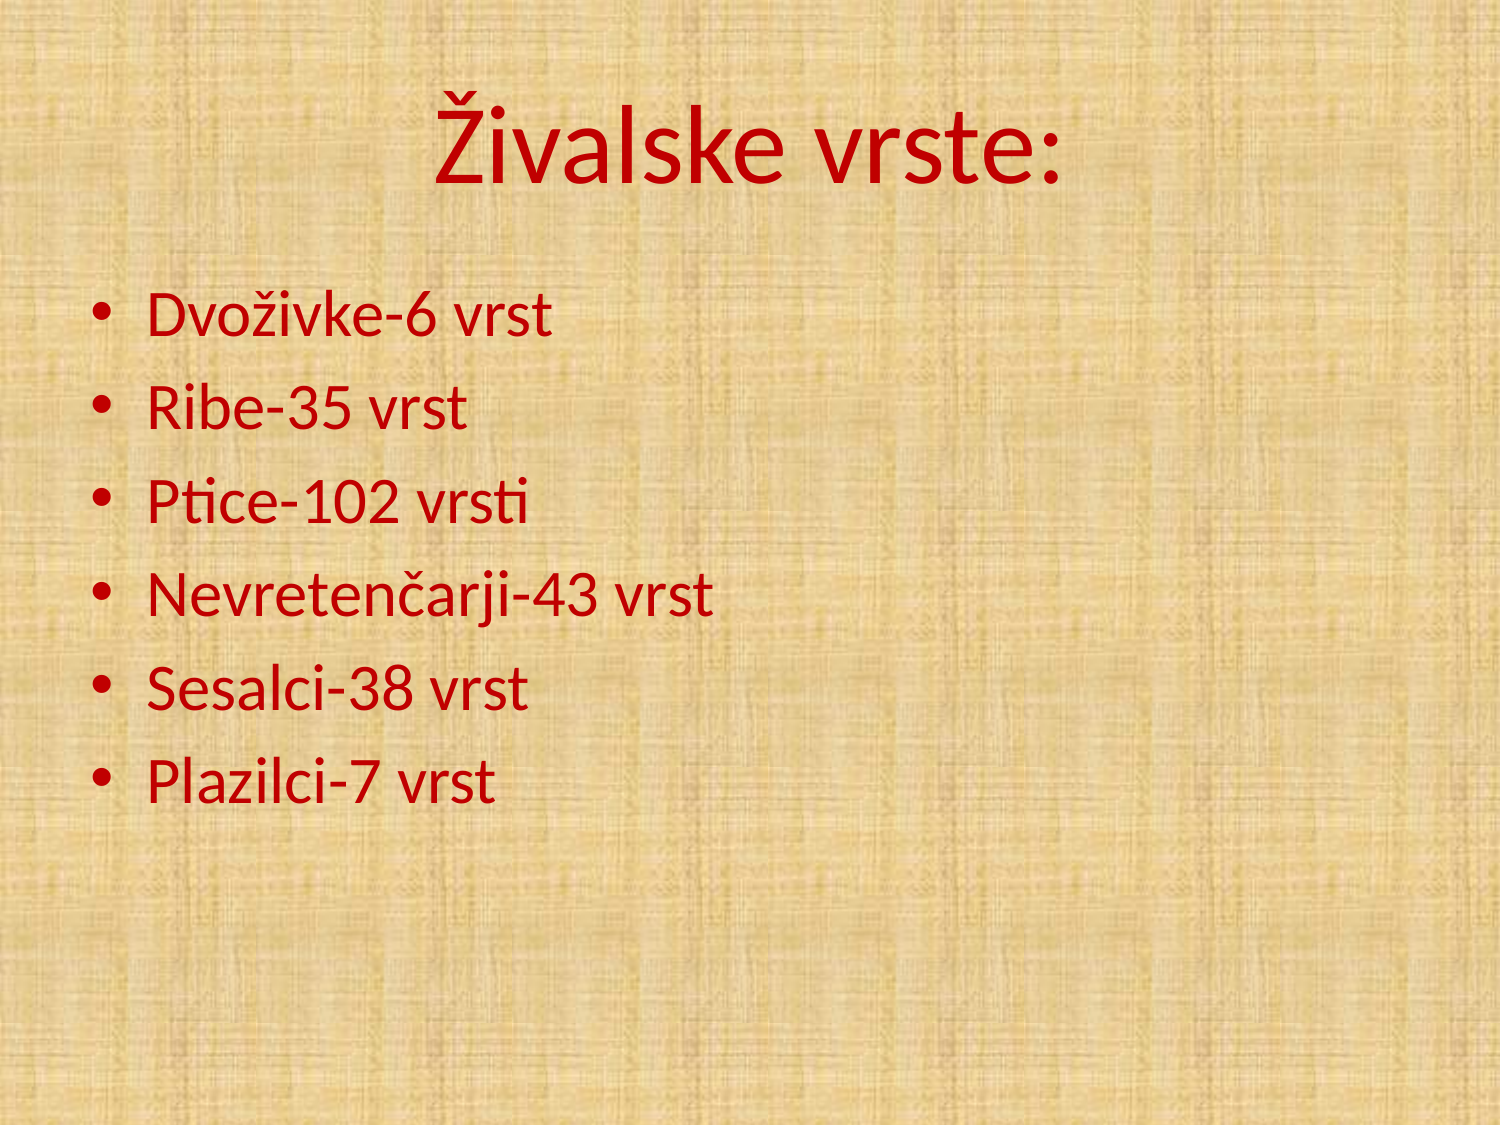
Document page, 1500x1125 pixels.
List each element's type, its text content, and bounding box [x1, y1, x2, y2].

list Dvoživke-6 vrst Ribe-35 vrst Ptice-102 vrsti Nevretenčarji-43 vrst Sesalci-38 vrst Plazilci-7 vrst [75, 262, 1425, 1005]
picture [0, 0, 1500, 1125]
title Živalske vrste: [75, 45, 1425, 233]
